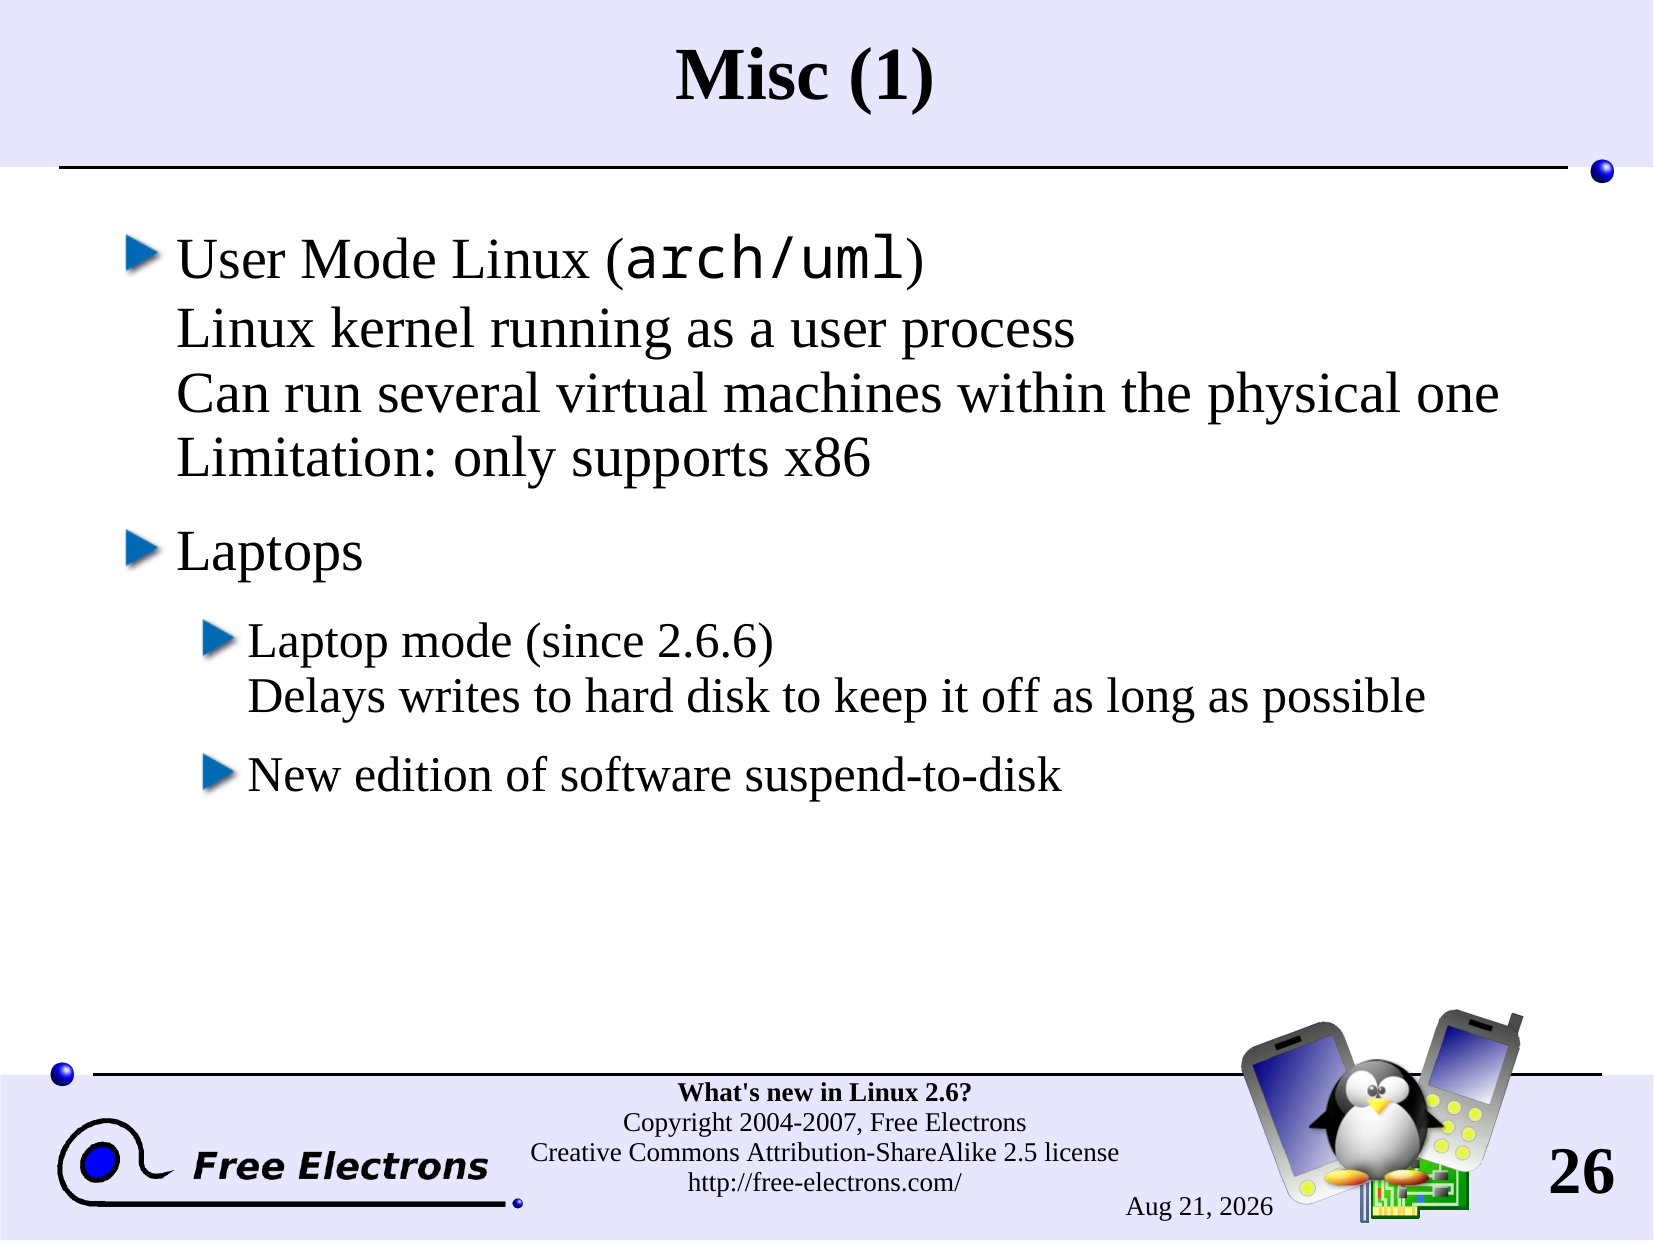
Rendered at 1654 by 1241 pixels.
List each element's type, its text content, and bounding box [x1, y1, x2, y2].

title Misc (1) [60, 25, 1551, 124]
picture [50, 1107, 527, 1216]
list User Mode Linux (arch/uml) Linux kernel running as a user process Can run several virtual machines within the physical one Limitation: only supports x86 Laptops Laptop mode (since 2.6.6) Delays writes to hard disk to keep it off as long as possible New edition of software suspend-to-disk [105, 216, 1518, 1066]
picture [1231, 1007, 1538, 1241]
